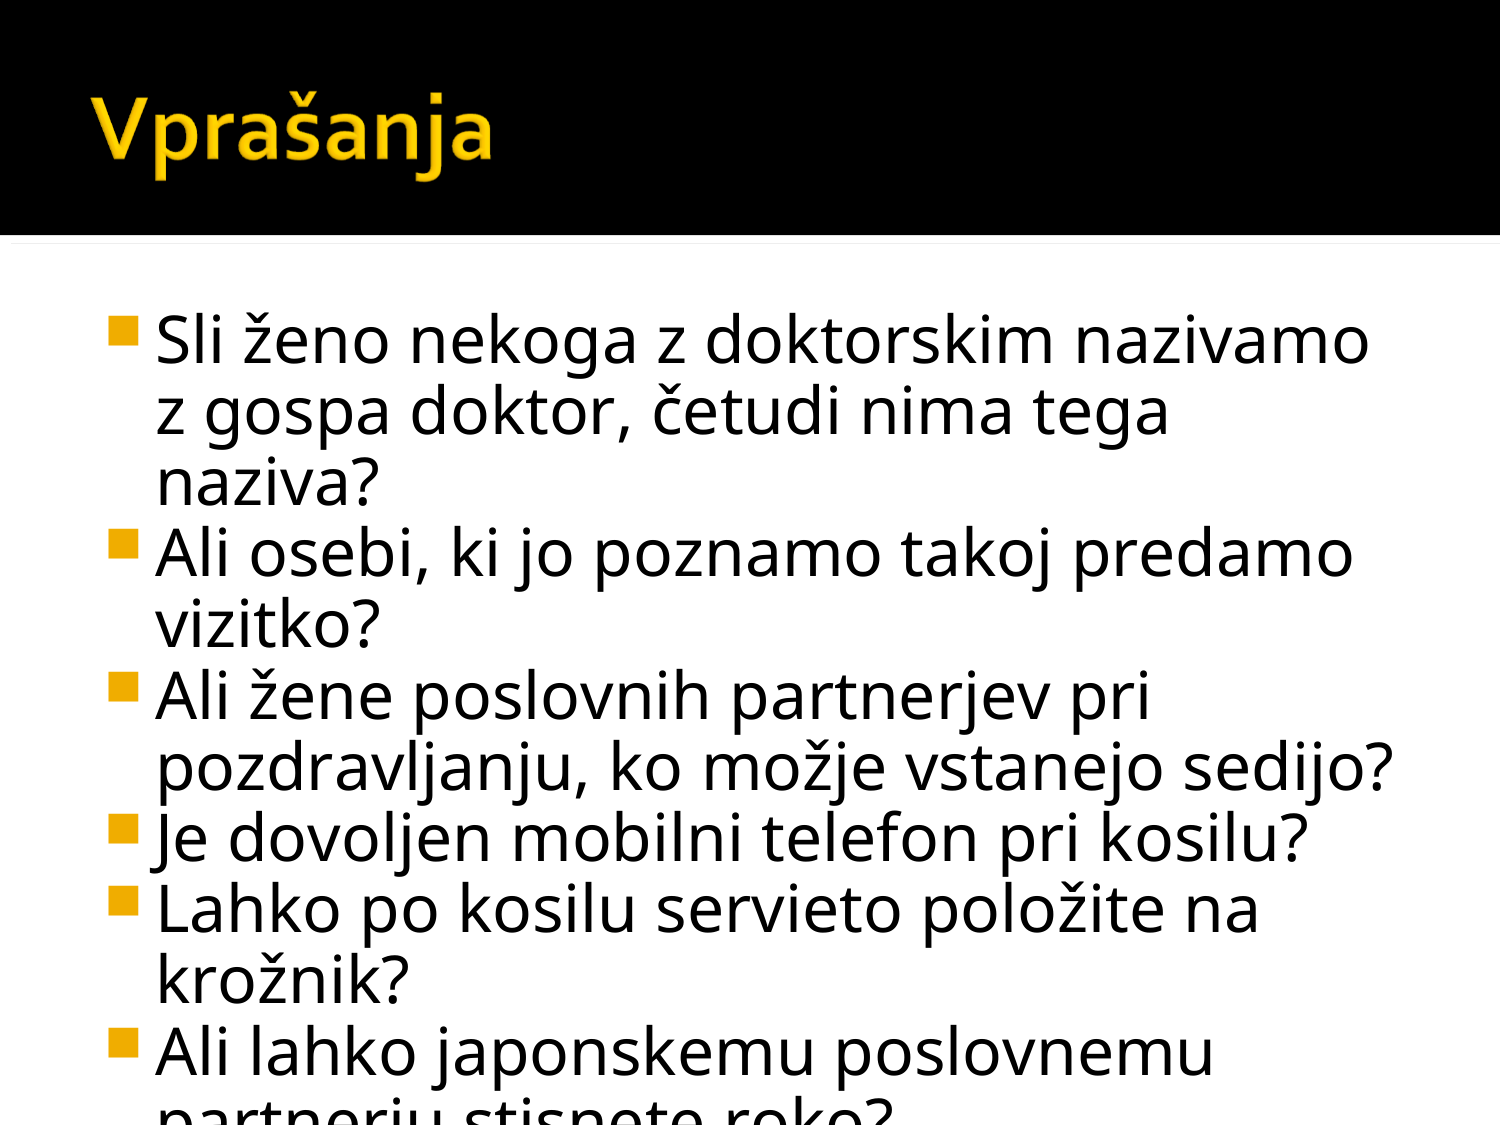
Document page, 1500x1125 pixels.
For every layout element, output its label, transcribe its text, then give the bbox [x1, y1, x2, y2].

text_box [31, 24, 1427, 233]
list Sli ženo nekoga z doktorskim nazivamo z gospa doktor, četudi nima tega naziva? Ali osebi, ki jo poznamo takoj predamo vizitko? Ali žene poslovnih partnerjev pri pozdravljanju, ko možje vstanejo sedijo? Je dovoljen mobilni telefon pri kosilu? Lahko po kosilu servieto položite na krožnik? Ali lahko japonskemu poslovnemu partnerju stisnete roko? [75, 291, 1426, 1105]
